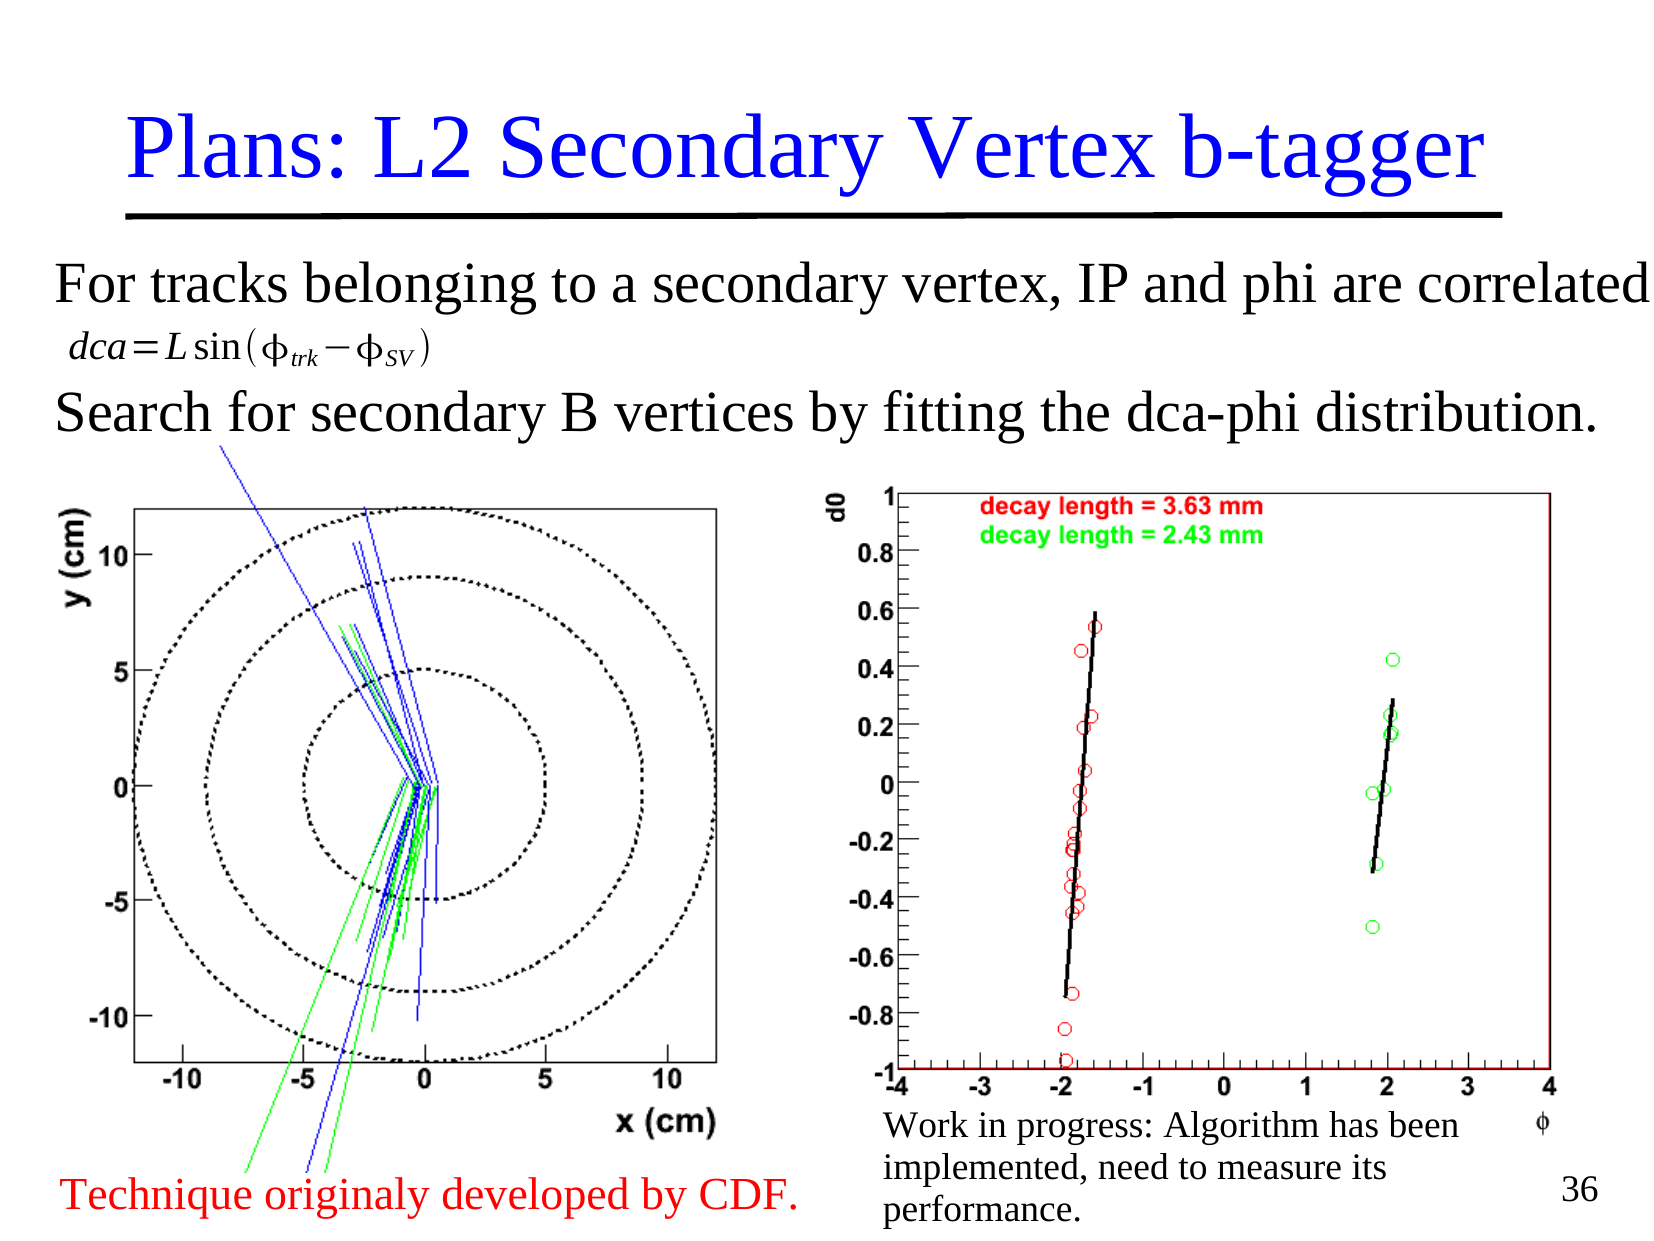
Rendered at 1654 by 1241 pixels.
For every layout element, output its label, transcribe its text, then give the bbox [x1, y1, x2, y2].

picture [817, 444, 1632, 1142]
text_box Work in progress: Algorithm has been implemented, need to measure its performance. [882, 1104, 1465, 1230]
text_box For tracks belonging to a secondary vertex, IP and phi are correlated: Search for secondary B vertices by fitting the dca-phi distribution. [54, 249, 1635, 444]
picture [18, 435, 794, 1173]
text_box Technique originaly developed by CDF. [59, 1168, 783, 1220]
text_box Plans: L2 Secondary Vertex b-tagger [125, 95, 1592, 211]
chart [58, 322, 443, 374]
